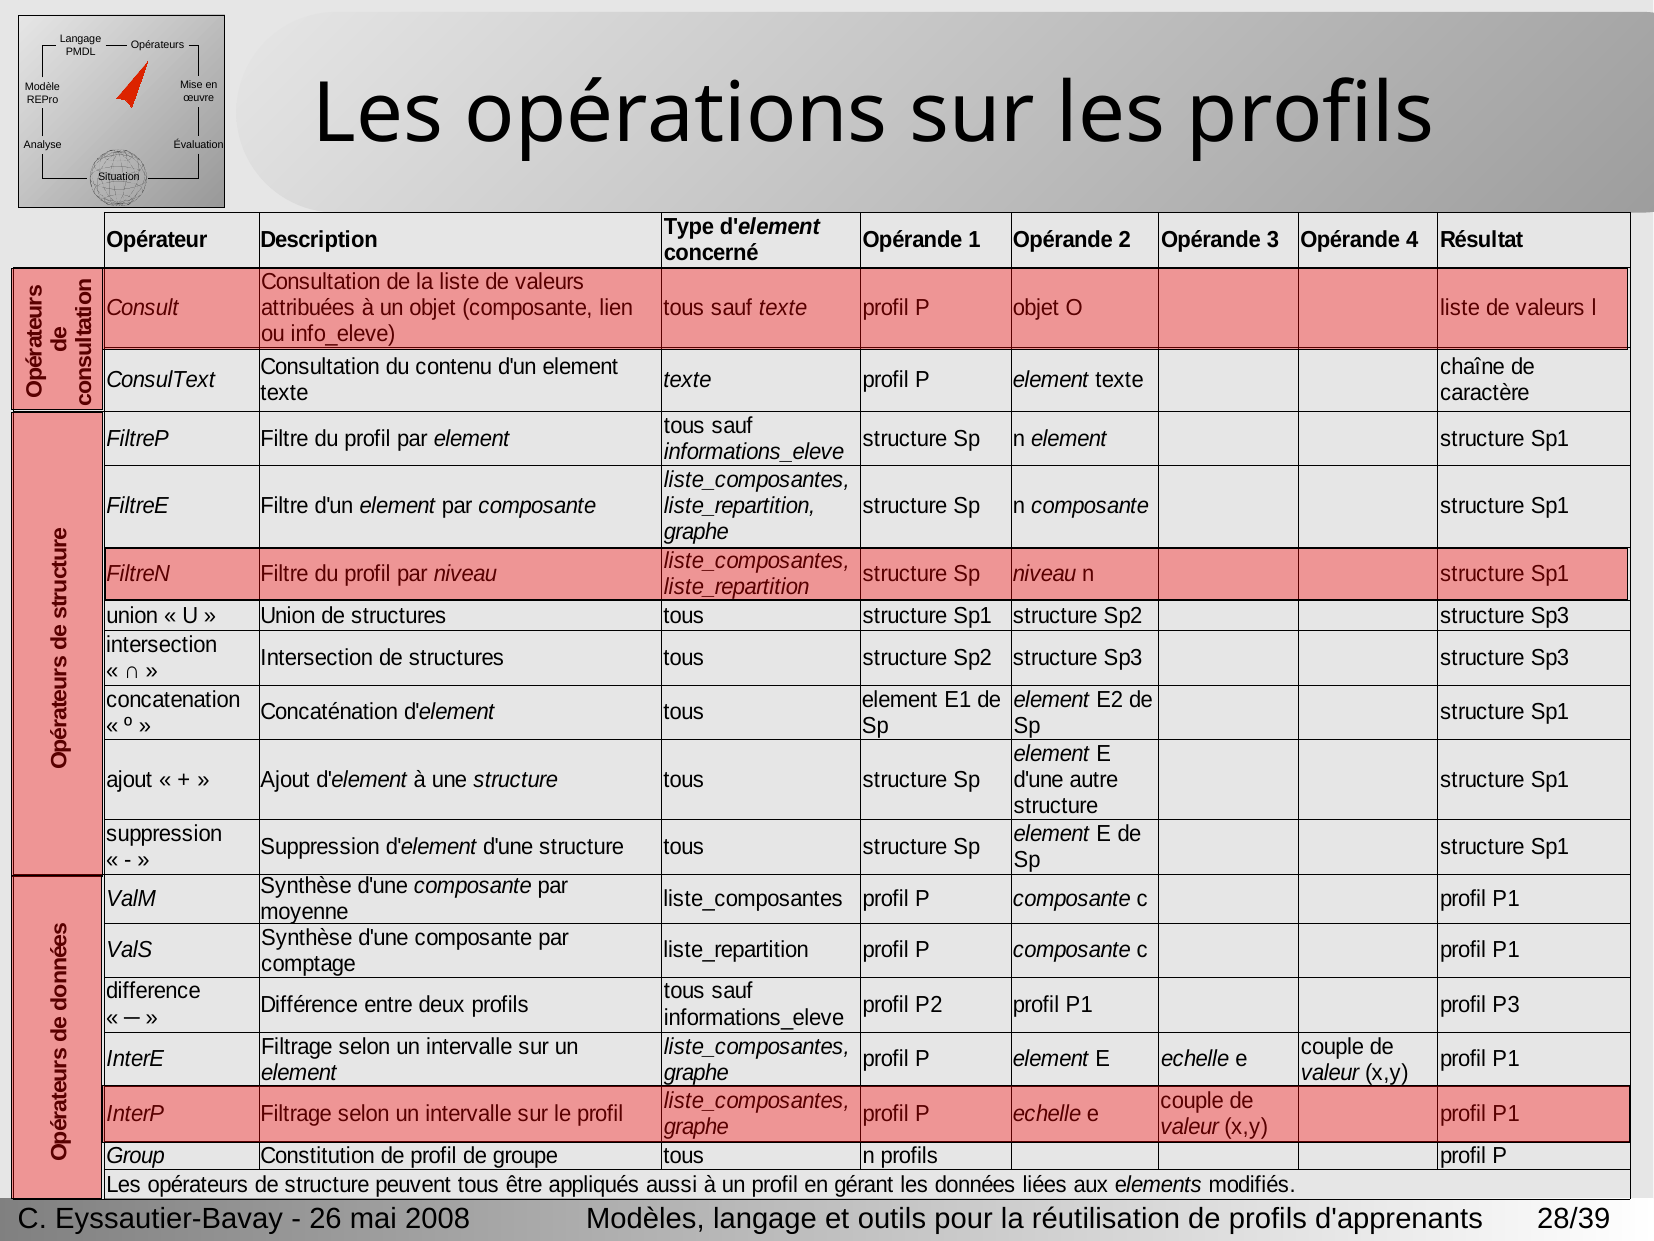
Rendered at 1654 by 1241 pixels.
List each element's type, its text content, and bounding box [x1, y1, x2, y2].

chart [11, 13, 1654, 1202]
text_box [11, 412, 1630, 1199]
text_box [116, 61, 148, 108]
text_box [105, 548, 1628, 600]
text_box [11, 268, 1628, 410]
title Les opérations sur les profils [312, 6, 1654, 210]
